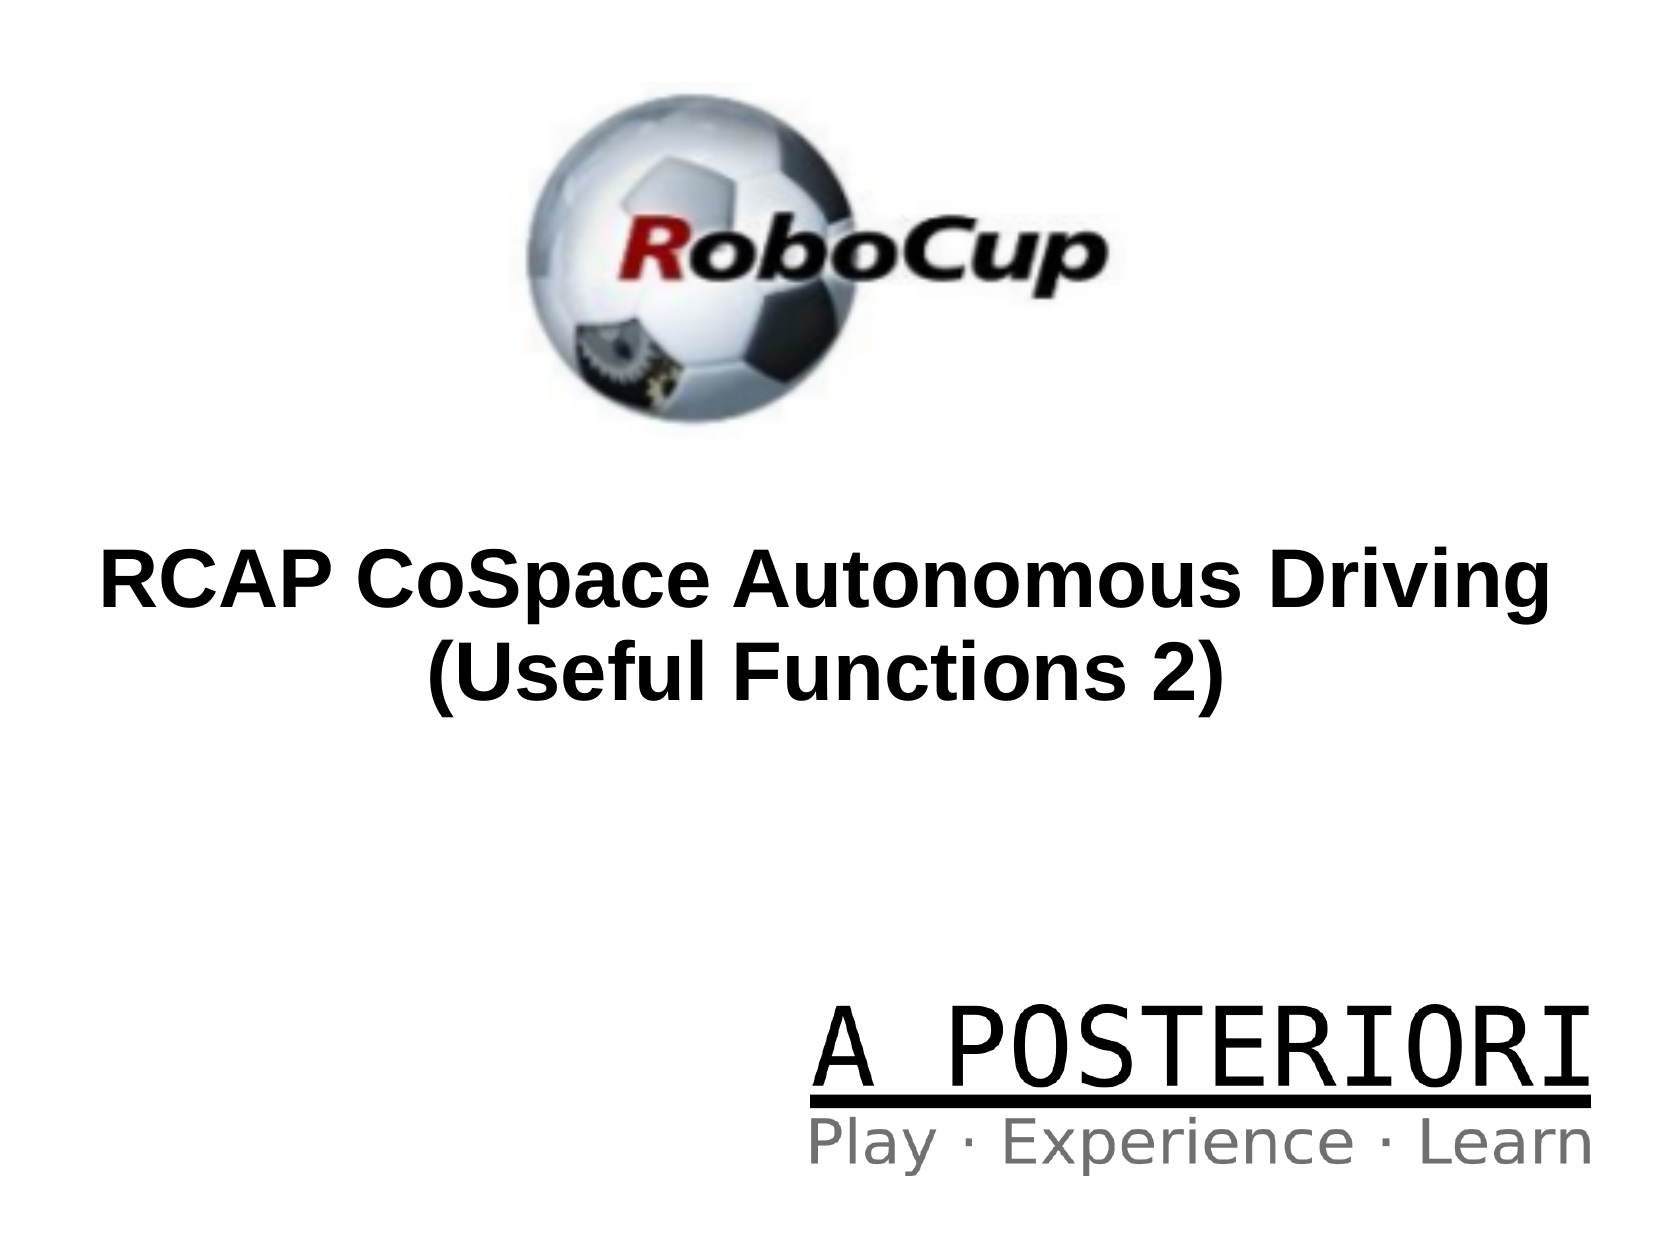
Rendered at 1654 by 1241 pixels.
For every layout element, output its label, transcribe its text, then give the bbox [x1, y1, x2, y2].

picture [507, 82, 1130, 444]
picture [810, 1004, 1591, 1176]
text_box RCAP CoSpace Autonomous Driving (Useful Functions 2) [0, 524, 1654, 894]
